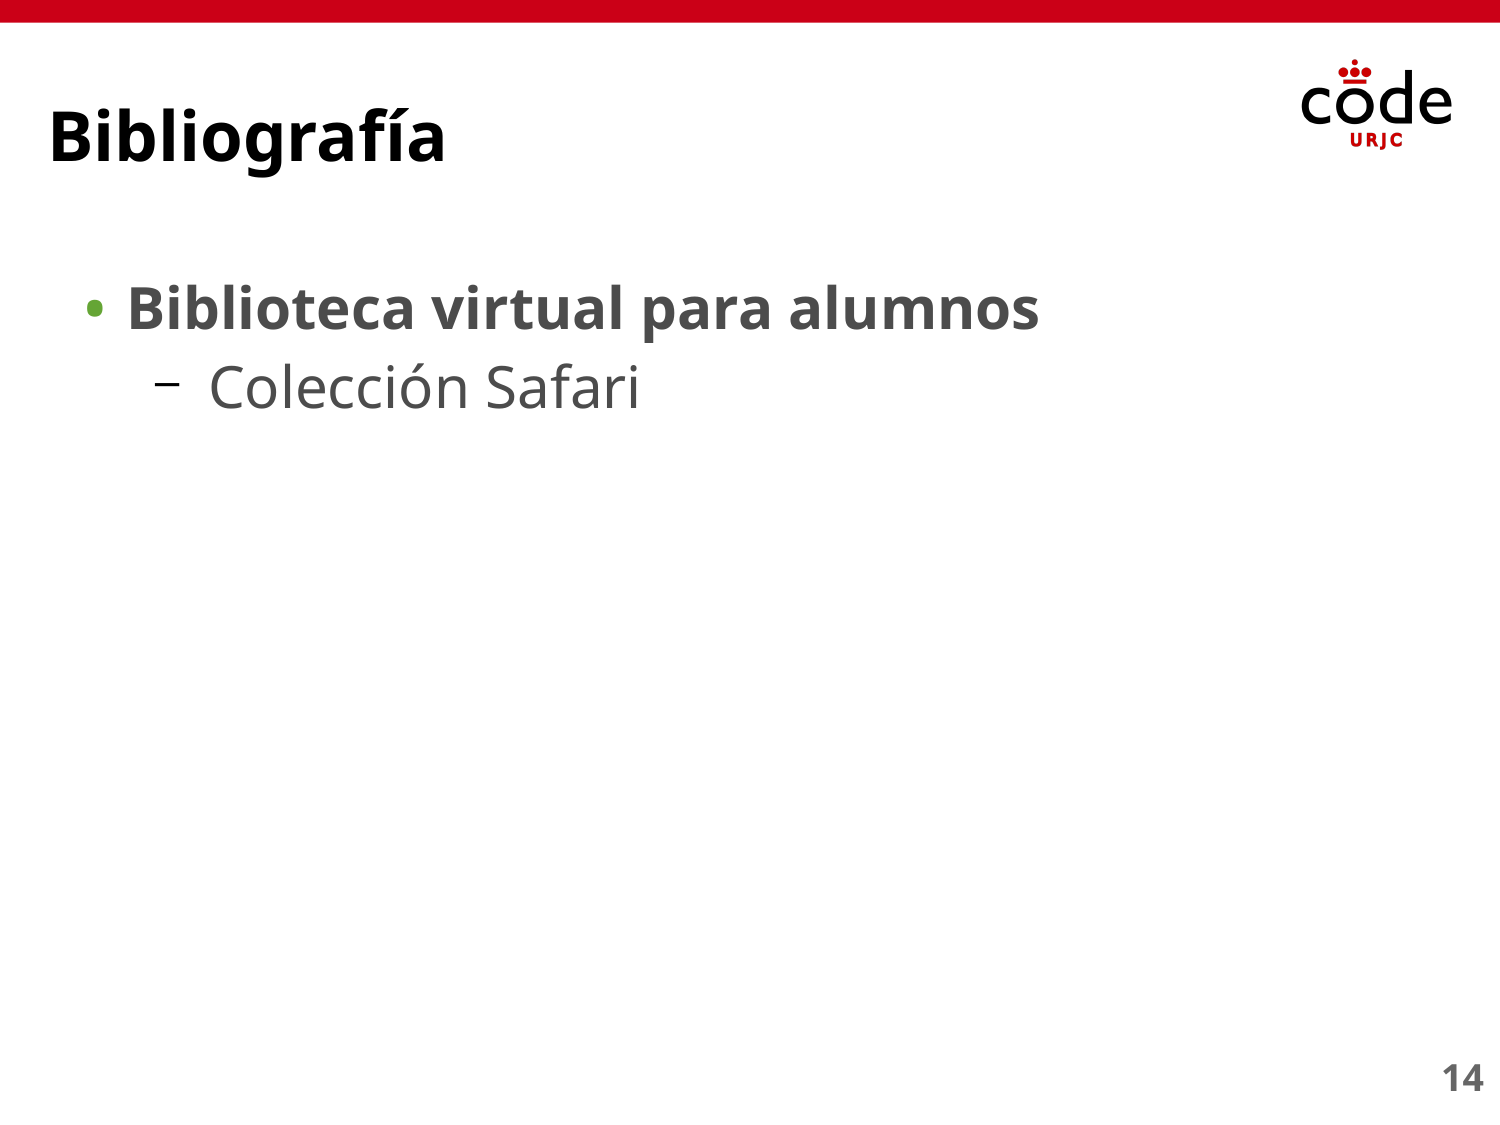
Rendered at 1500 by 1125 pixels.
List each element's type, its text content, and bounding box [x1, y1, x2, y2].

list Biblioteca virtual para alumnos Colección Safari [51, 259, 1436, 1013]
picture [1284, 50, 1468, 161]
title Bibliografía [32, 79, 1383, 189]
